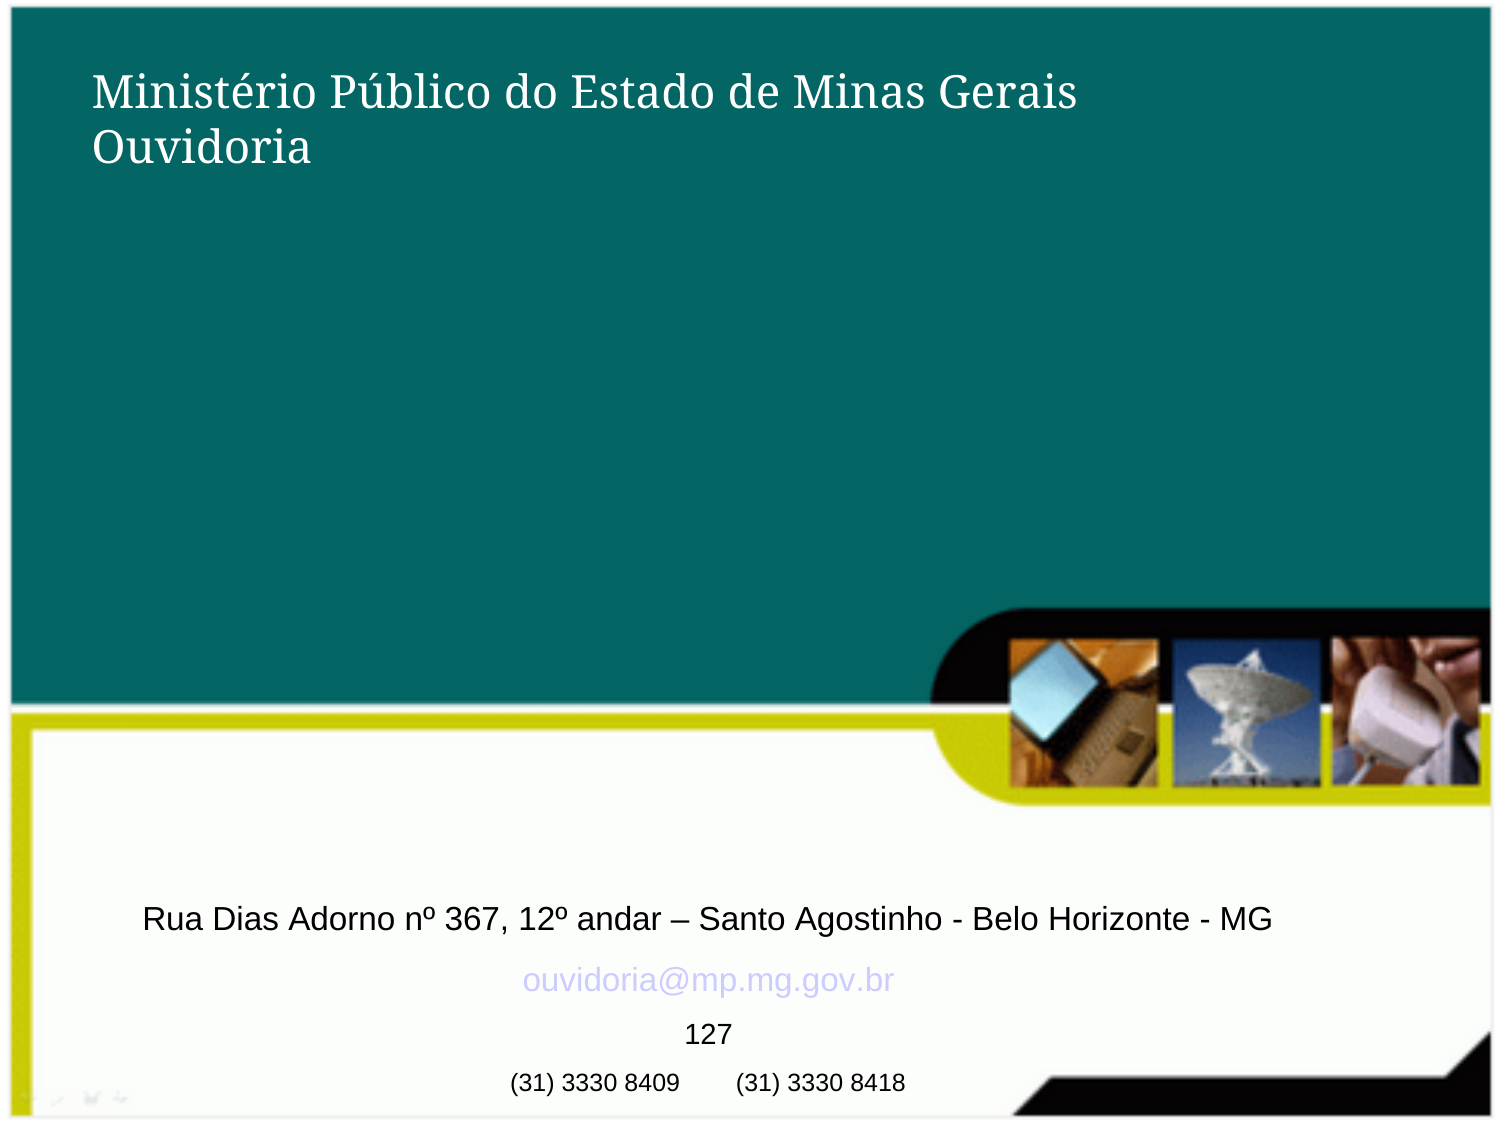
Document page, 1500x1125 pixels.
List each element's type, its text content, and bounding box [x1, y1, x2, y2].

picture [0, 0, 1500, 1125]
text_box Ministério Público do Estado de Minas Gerais Ouvidoria [76, 0, 1427, 187]
text_box Rua Dias Adorno nº 367, 12º andar – Santo Agostinho - Belo Horizonte - MG ouvidoria@mp.mg.gov.br 127 (31) 3330 8409 (31) 3330 8418 [0, 889, 1418, 1105]
